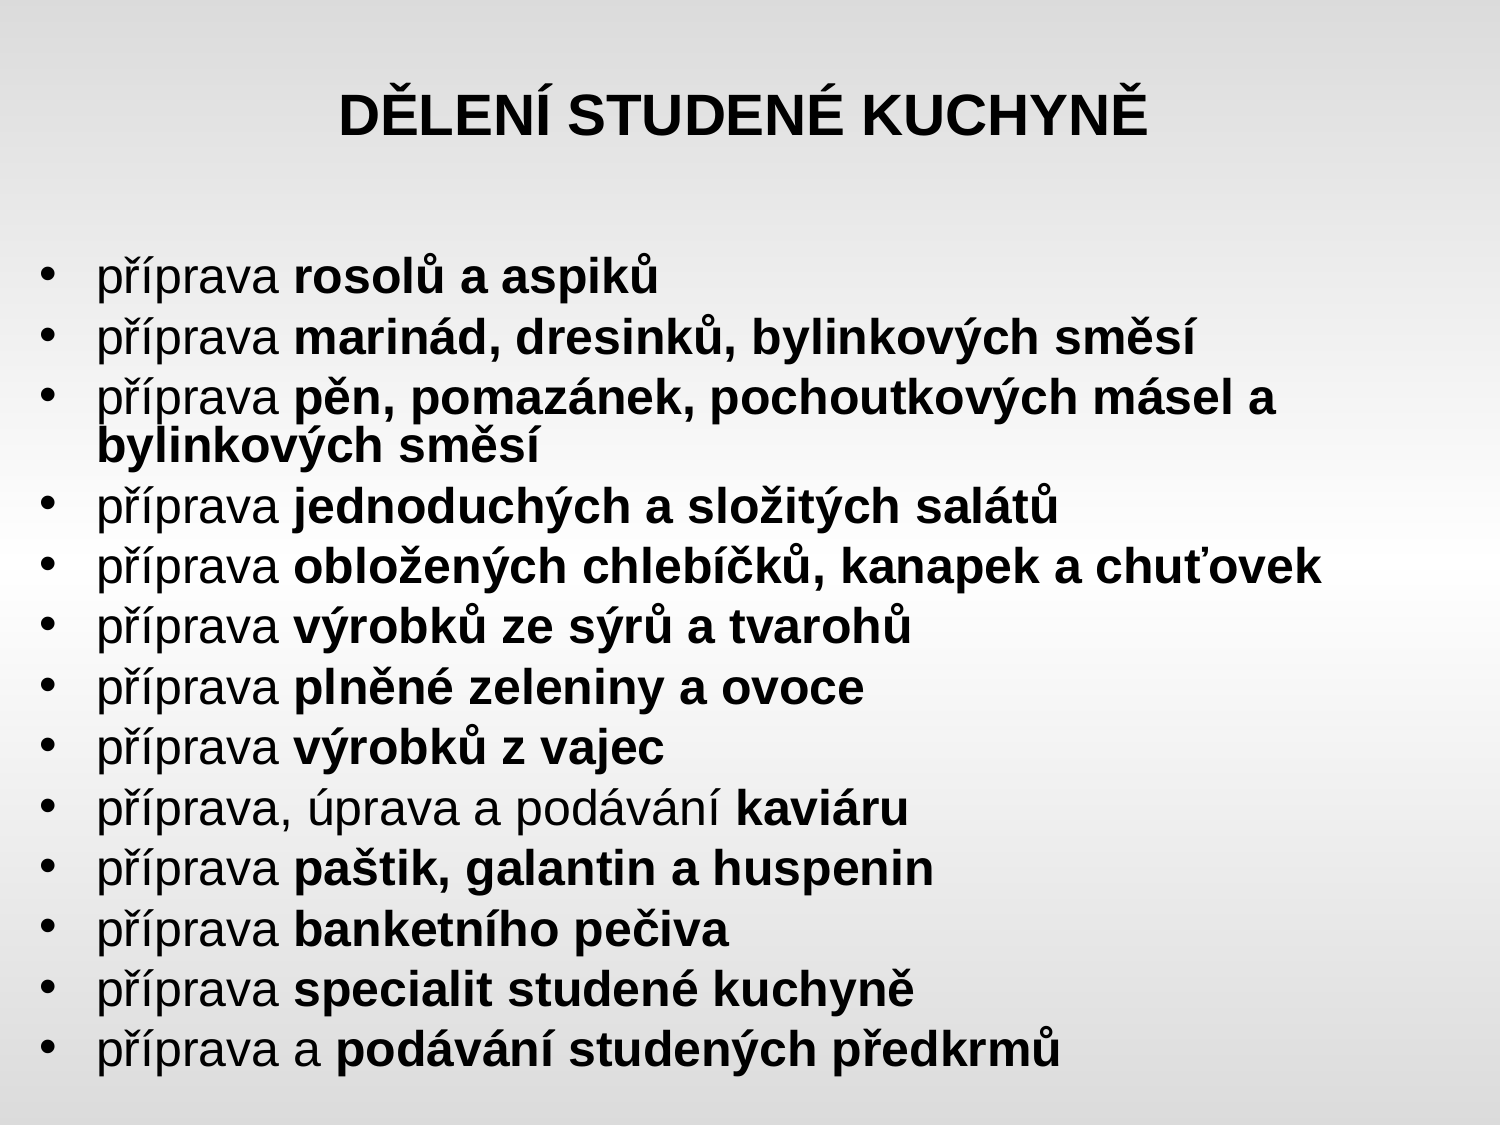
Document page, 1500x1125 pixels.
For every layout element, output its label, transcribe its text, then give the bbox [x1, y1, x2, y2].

title DĚLENÍ STUDENÉ KUCHYNĚ [62, 50, 1426, 176]
list příprava rosolů a aspiků příprava marinád, dresinků, bylinkových směsí příprava pěn, pomazánek, pochoutkových másel a bylinkových směsí příprava jednoduchých a složitých salátů příprava obložených chlebíčků, kanapek a chuťovek příprava výrobků ze sýrů a tvarohů příprava plněné zeleniny a ovoce příprava výrobků z vajec příprava, úprava a podávání kaviáru příprava paštik, galantin a huspenin příprava banketního pečiva příprava specialit studené kuchyně příprava a podávání studených předkrmů [24, 187, 1450, 1101]
